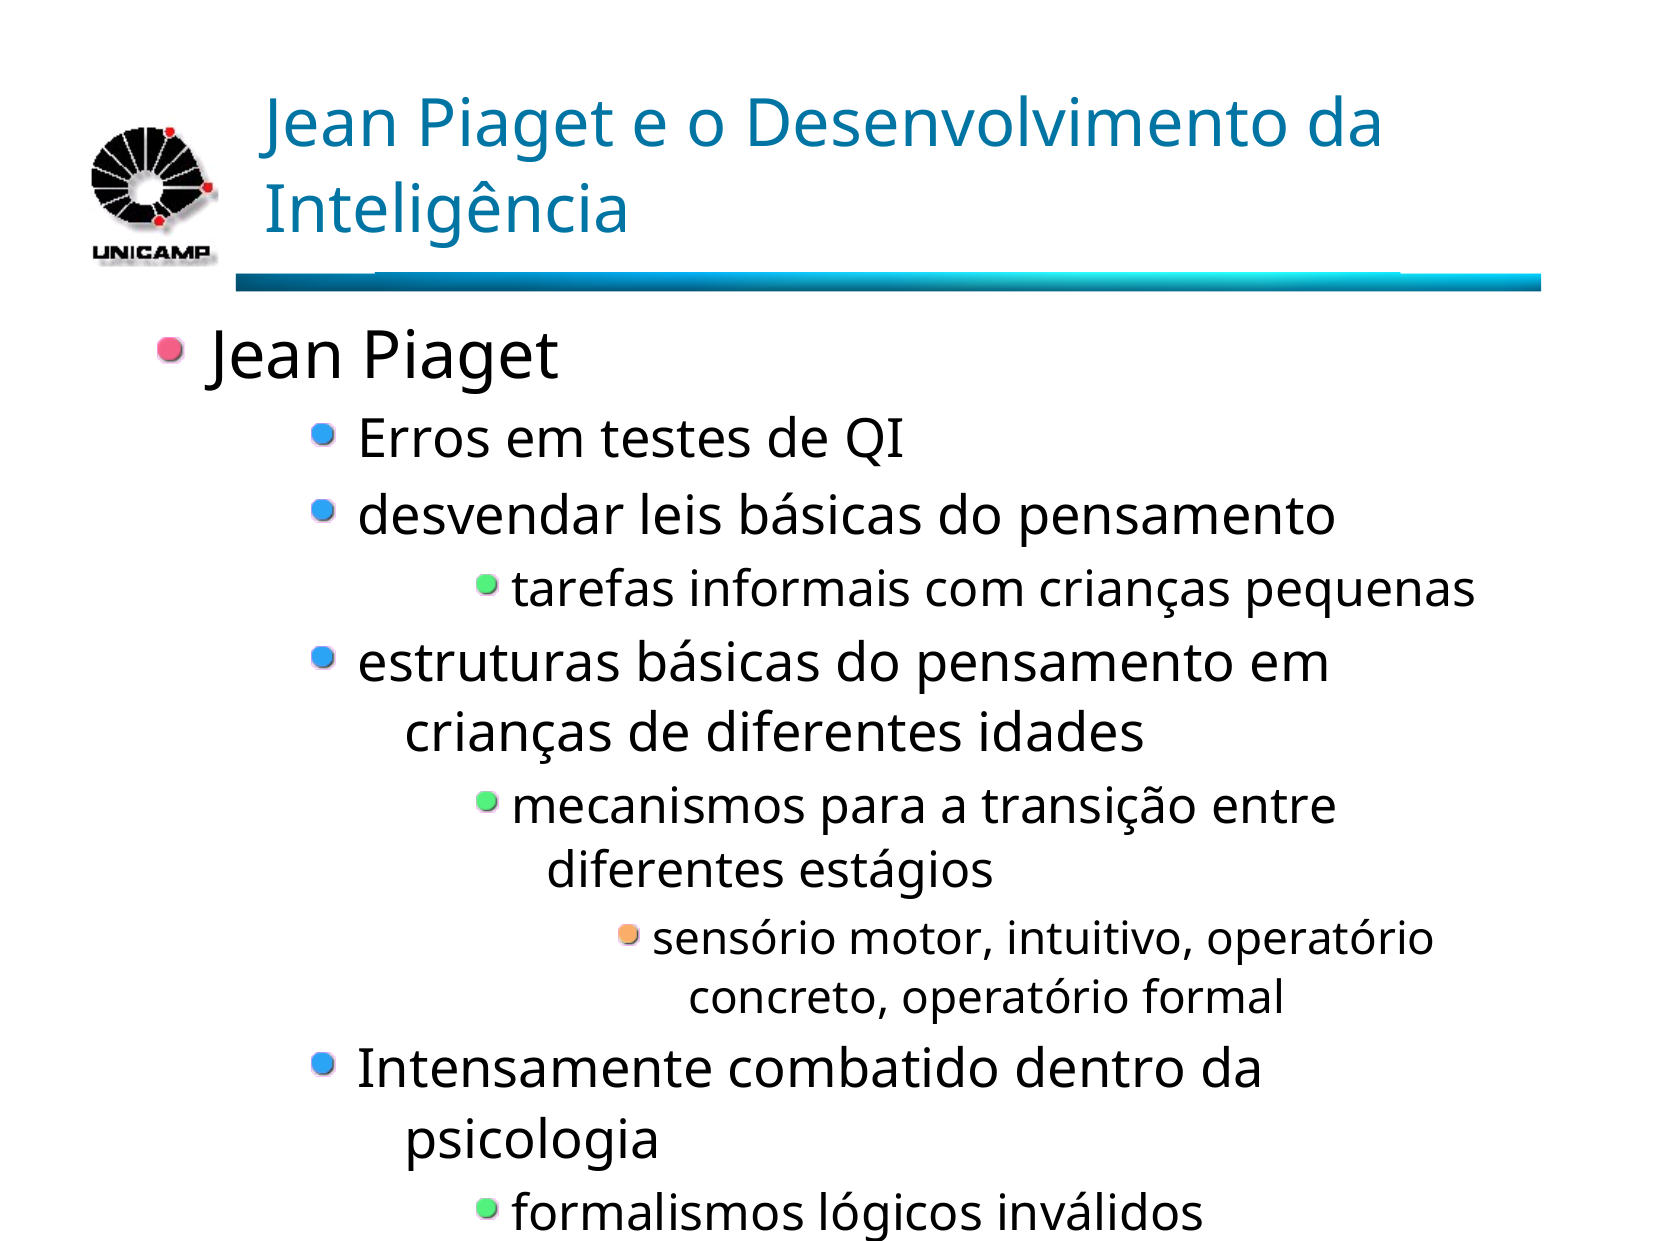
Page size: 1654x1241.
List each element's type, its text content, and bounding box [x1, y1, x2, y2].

picture [125, 272, 1654, 295]
list Jean Piaget Erros em testes de QI desvendar leis básicas do pensamento tarefas informais com crianças pequenas estruturas básicas do pensamento em crianças de diferentes idades mecanismos para a transição entre diferentes estágios sensório motor, intuitivo, operatório concreto, operatório formal Intensamente combatido dentro da psicologia formalismos lógicos inválidos estágios sofreram fortes ataques [121, 309, 1534, 1182]
title Jean Piaget e o Desenvolvimento da Inteligência [264, 42, 1534, 250]
picture [475, 1197, 500, 1221]
